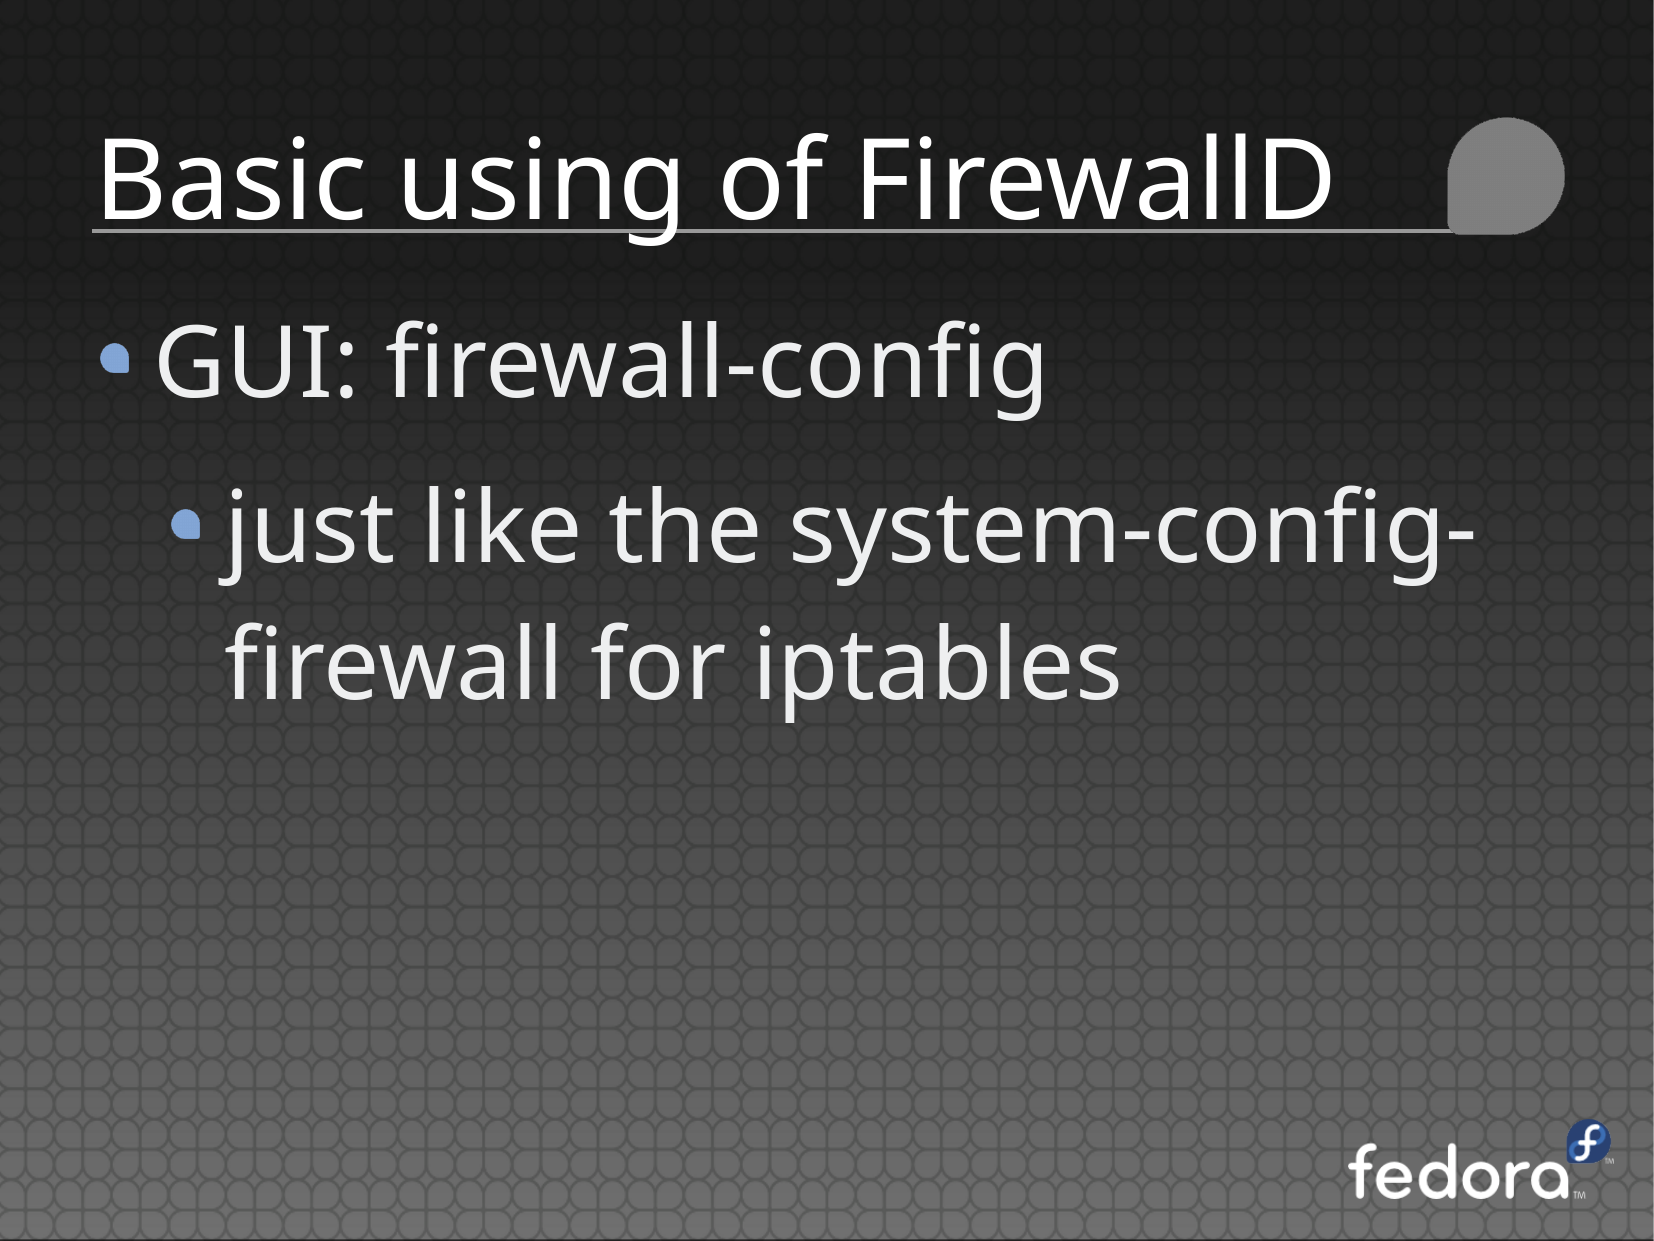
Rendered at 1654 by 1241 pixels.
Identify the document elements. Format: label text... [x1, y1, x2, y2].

list GUI: firewall-config just like the system-config-firewall for iptables [82, 290, 1571, 1094]
title Basic using of FirewallD [94, 100, 1426, 251]
picture [0, 0, 1654, 1241]
